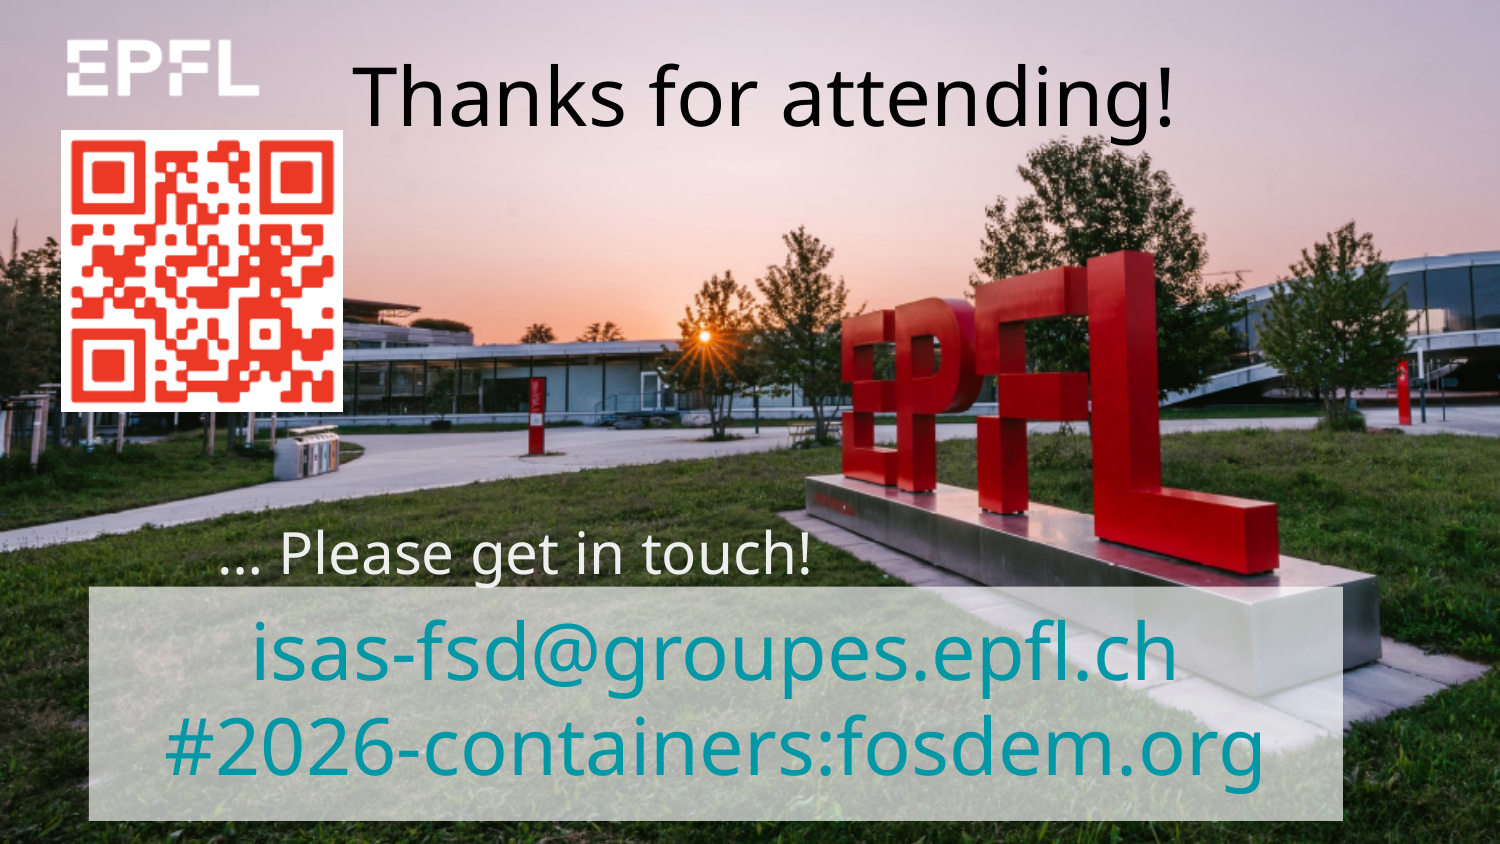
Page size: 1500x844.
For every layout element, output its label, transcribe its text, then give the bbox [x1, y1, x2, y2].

text_box isas-fsd@groupes.epfl.ch #2026-containers:fosdem.org [88, 586, 1343, 821]
title Thanks for attending! [337, 30, 1265, 196]
picture [0, 0, 1500, 844]
title … Please get in touch! [202, 501, 1162, 586]
